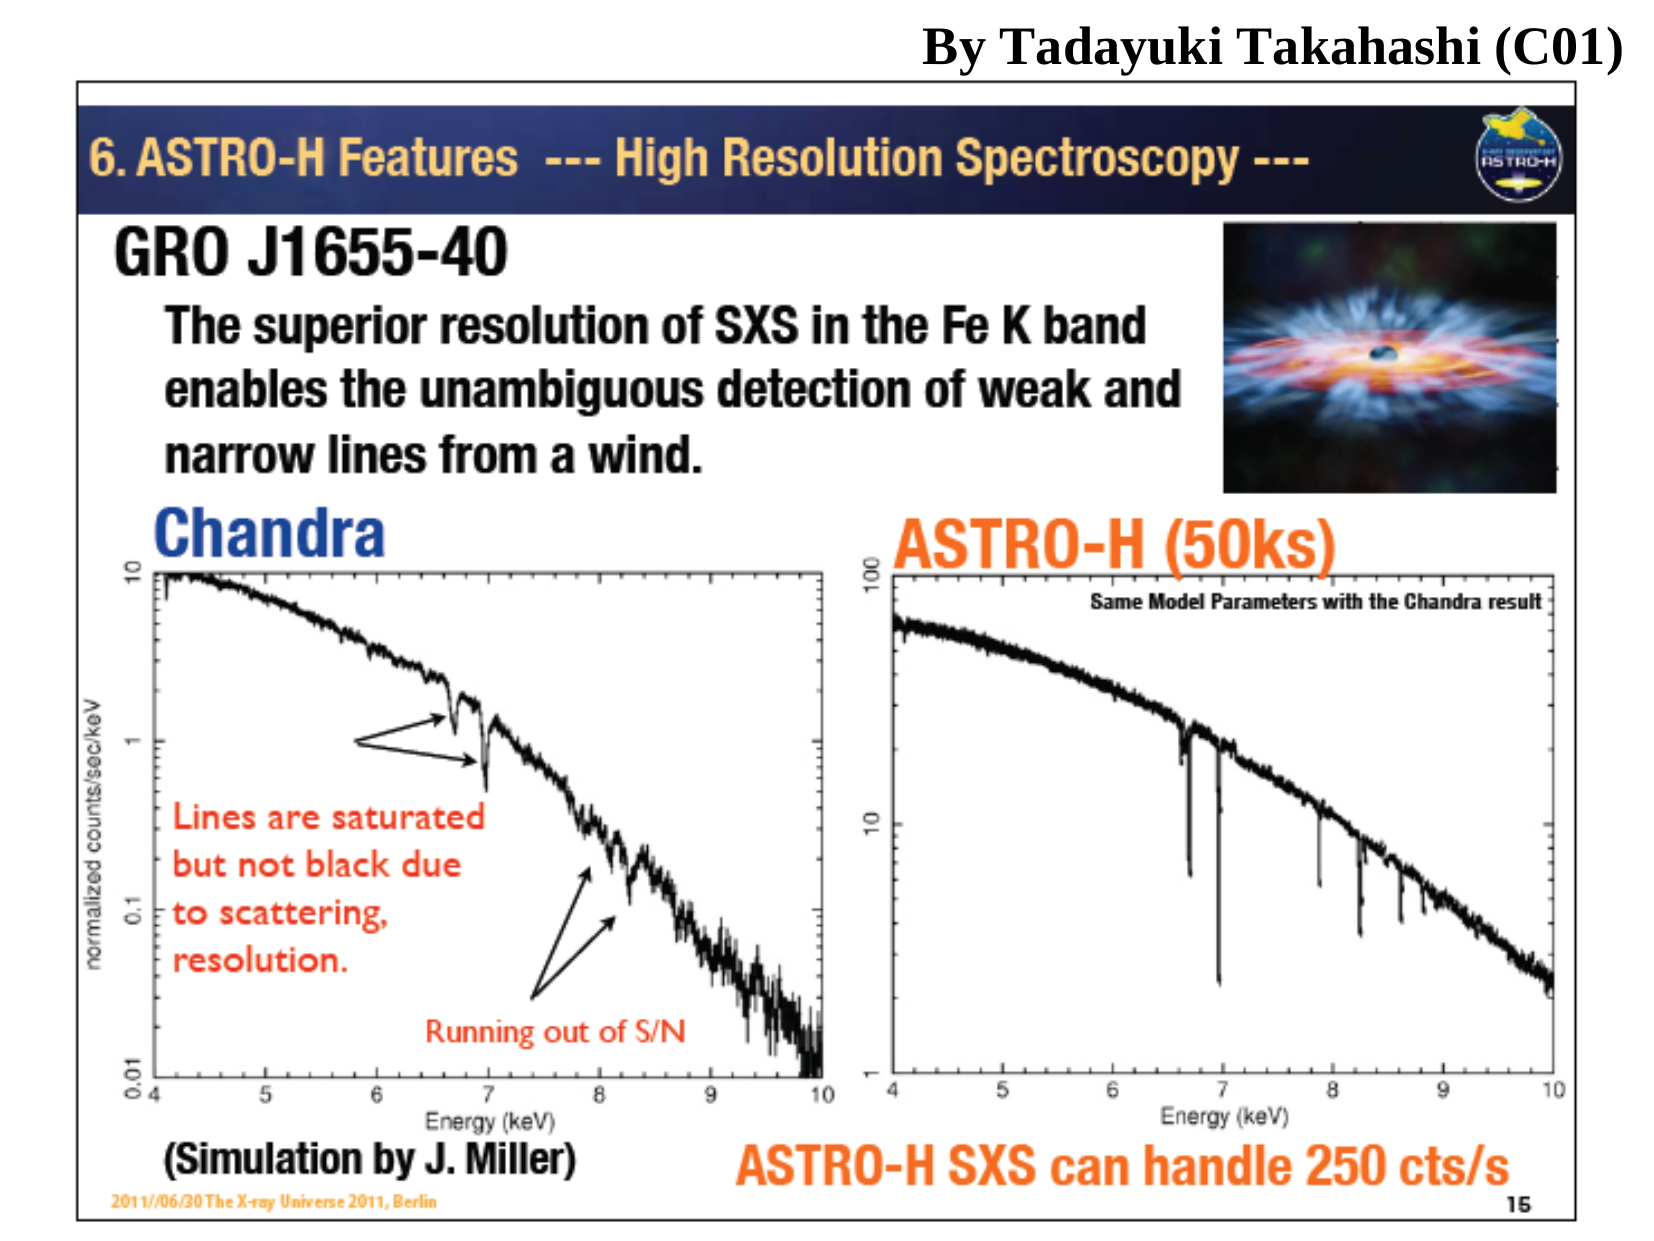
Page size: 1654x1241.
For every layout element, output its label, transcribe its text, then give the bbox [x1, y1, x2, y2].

text_box By Tadayuki Takahashi (C01) [922, 15, 1625, 78]
picture [0, 54, 1654, 1241]
